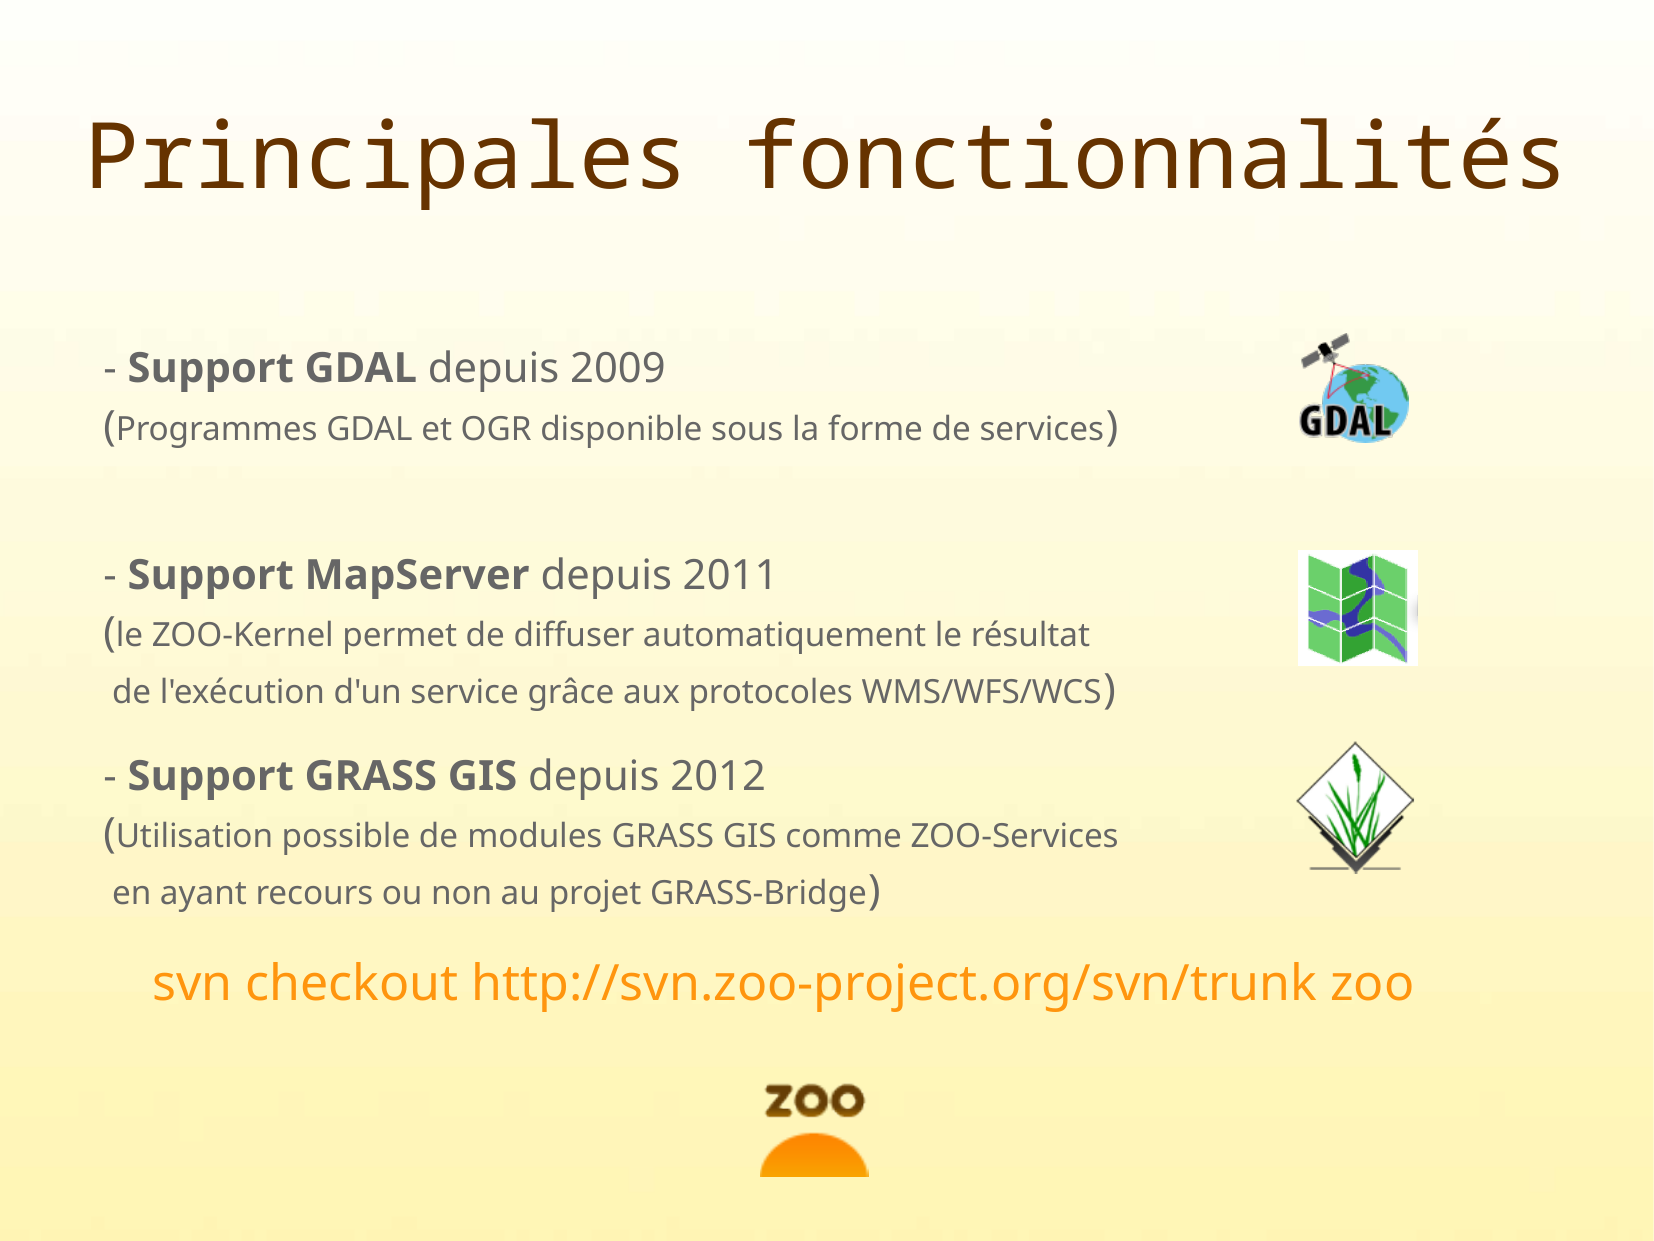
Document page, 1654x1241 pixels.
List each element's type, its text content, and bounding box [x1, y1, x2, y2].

picture [0, 0, 1654, 1241]
text_box - Support MapServer depuis 2011 (le ZOO-Kernel permet de diffuser automatiquement le résultat de l'exécution d'un service grâce aux protocoles WMS/WFS/WCS) [88, 537, 1595, 705]
text_box svn checkout http://svn.zoo-project.org/svn/trunk zoo [137, 938, 1548, 1076]
text_box - Support GRASS GIS depuis 2012 (Utilisation possible de modules GRASS GIS comme ZOO-Services en ayant recours ou non au projet GRASS-Bridge) [88, 738, 1595, 906]
text_box - Support GDAL depuis 2009 (Programmes GDAL et OGR disponible sous la forme de services) [88, 330, 1595, 448]
title Principales fonctionnalités [82, 49, 1571, 257]
